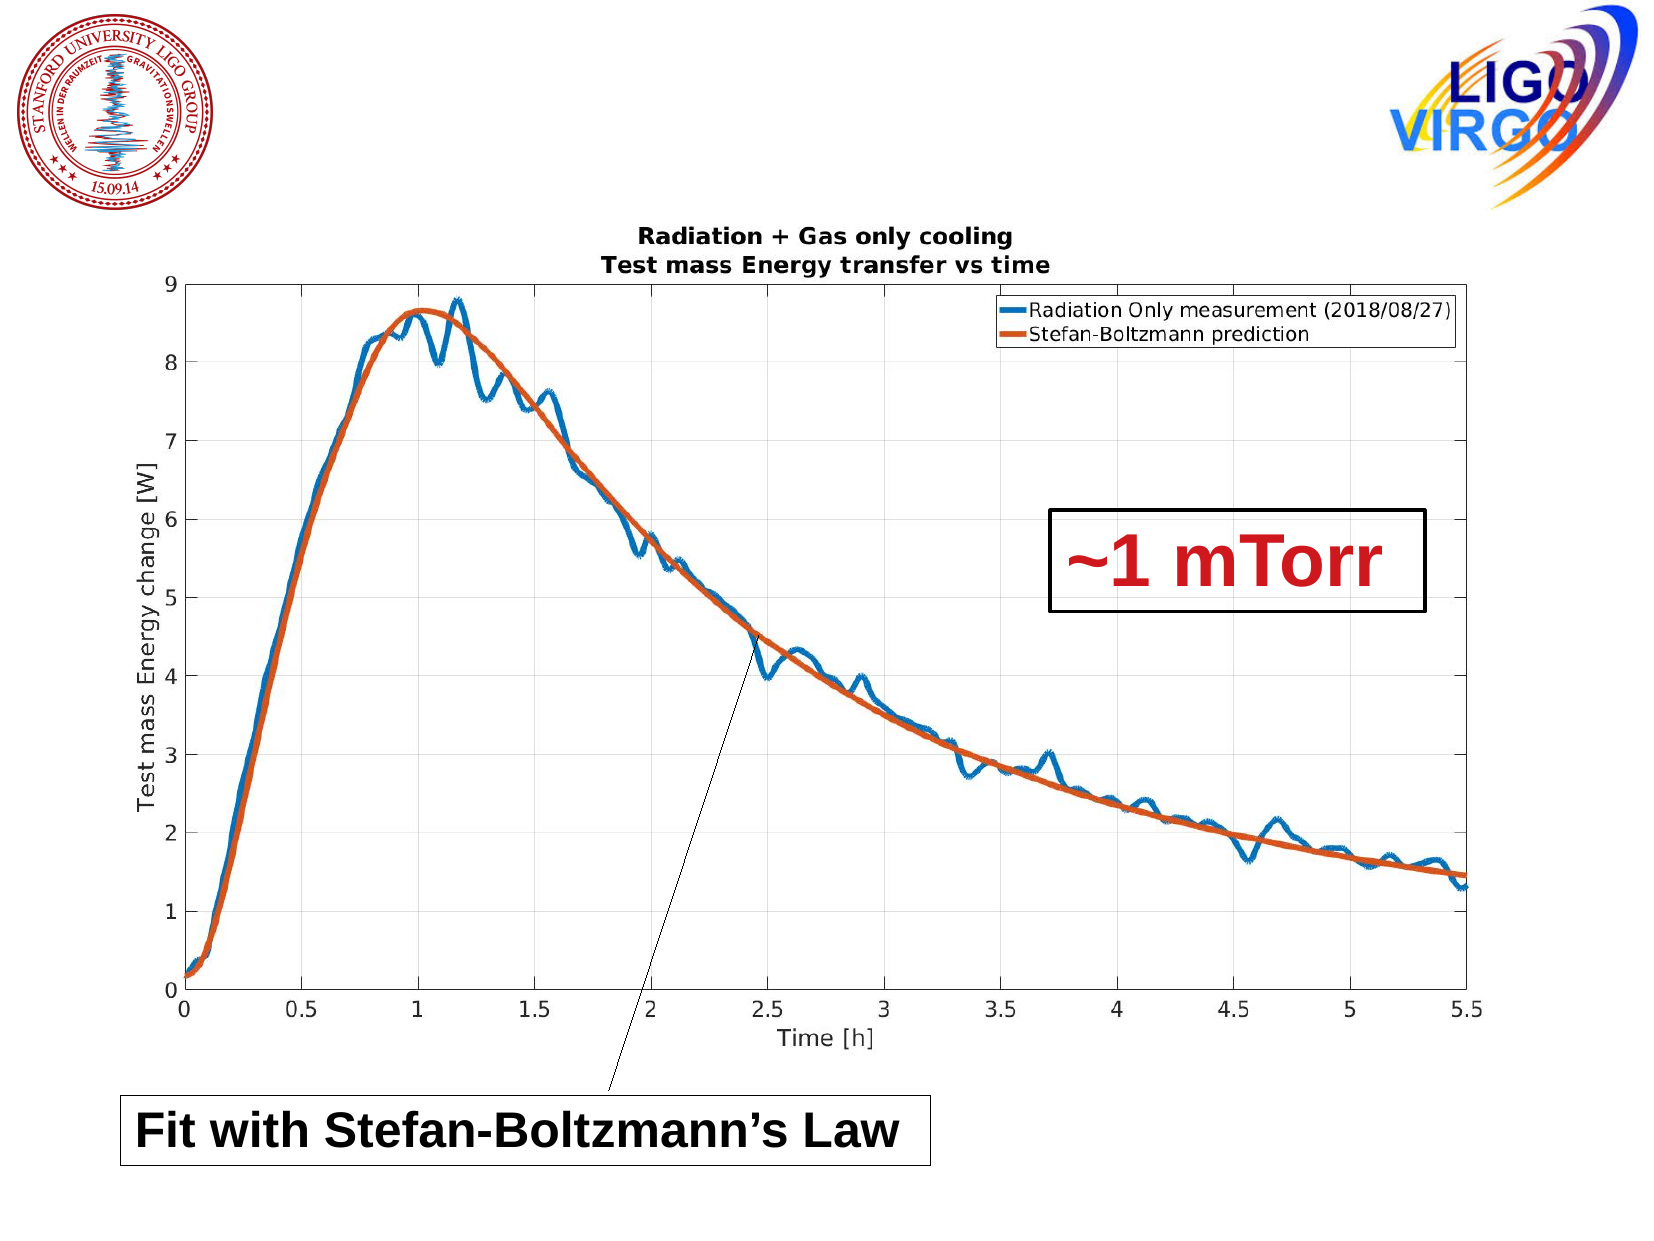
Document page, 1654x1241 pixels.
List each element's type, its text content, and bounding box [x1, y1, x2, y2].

picture [0, 218, 1624, 1085]
text_box Fit with Stefan-Boltzmann’s Law [120, 1095, 931, 1157]
picture [17, 14, 213, 210]
text_box ~1 mTorr [1050, 510, 1426, 599]
picture [1372, 0, 1654, 210]
